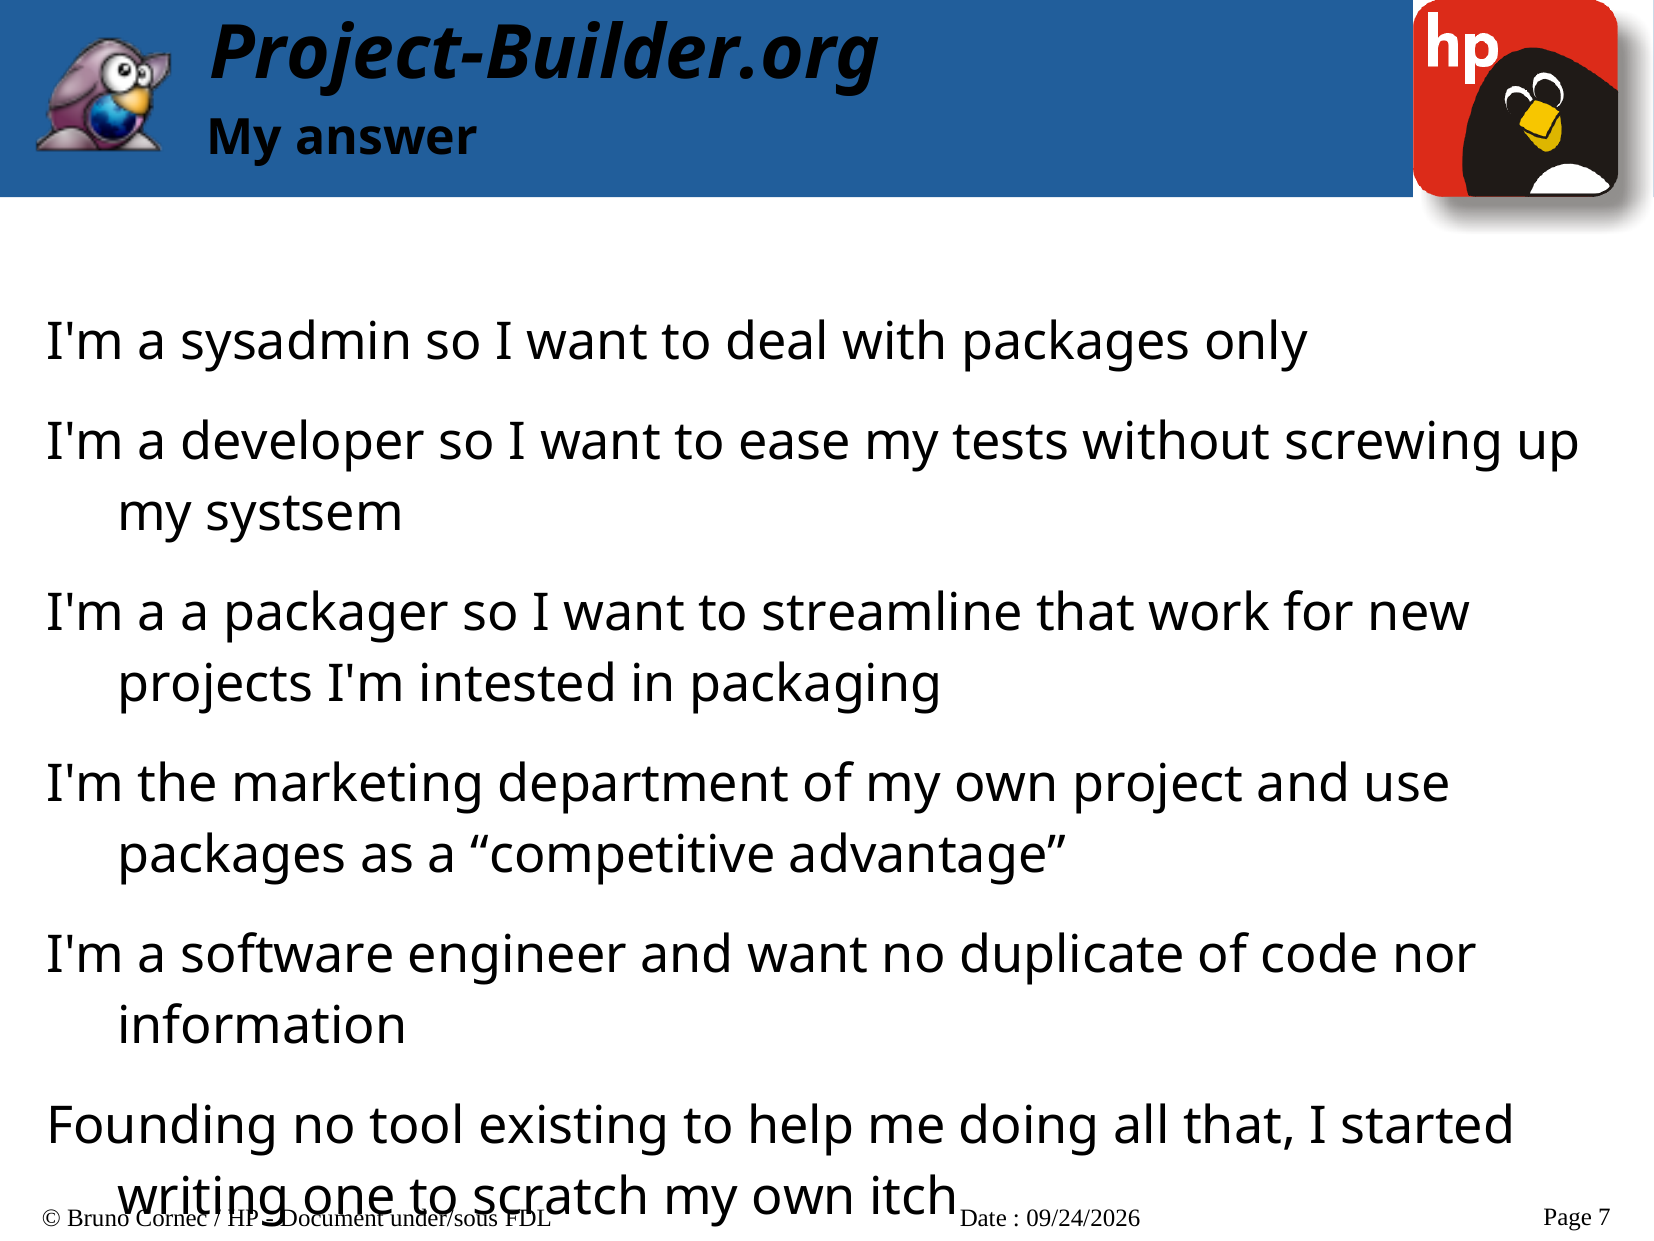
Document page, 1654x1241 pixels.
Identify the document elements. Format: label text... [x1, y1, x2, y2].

list I'm a sysadmin so I want to deal with packages only I'm a developer so I want to ease my tests without screwing up my systsem I'm a a packager so I want to streamline that work for new projects I'm intested in packaging I'm the marketing department of my own project and use packages as a “competitive advantage” I'm a software engineer and want no duplicate of code nor information Founding no tool existing to help me doing all that, I started writing one to scratch my own itch [34, 303, 1642, 1190]
title My answer [206, 56, 1121, 218]
picture [1413, 0, 1654, 235]
picture [0, 0, 211, 199]
